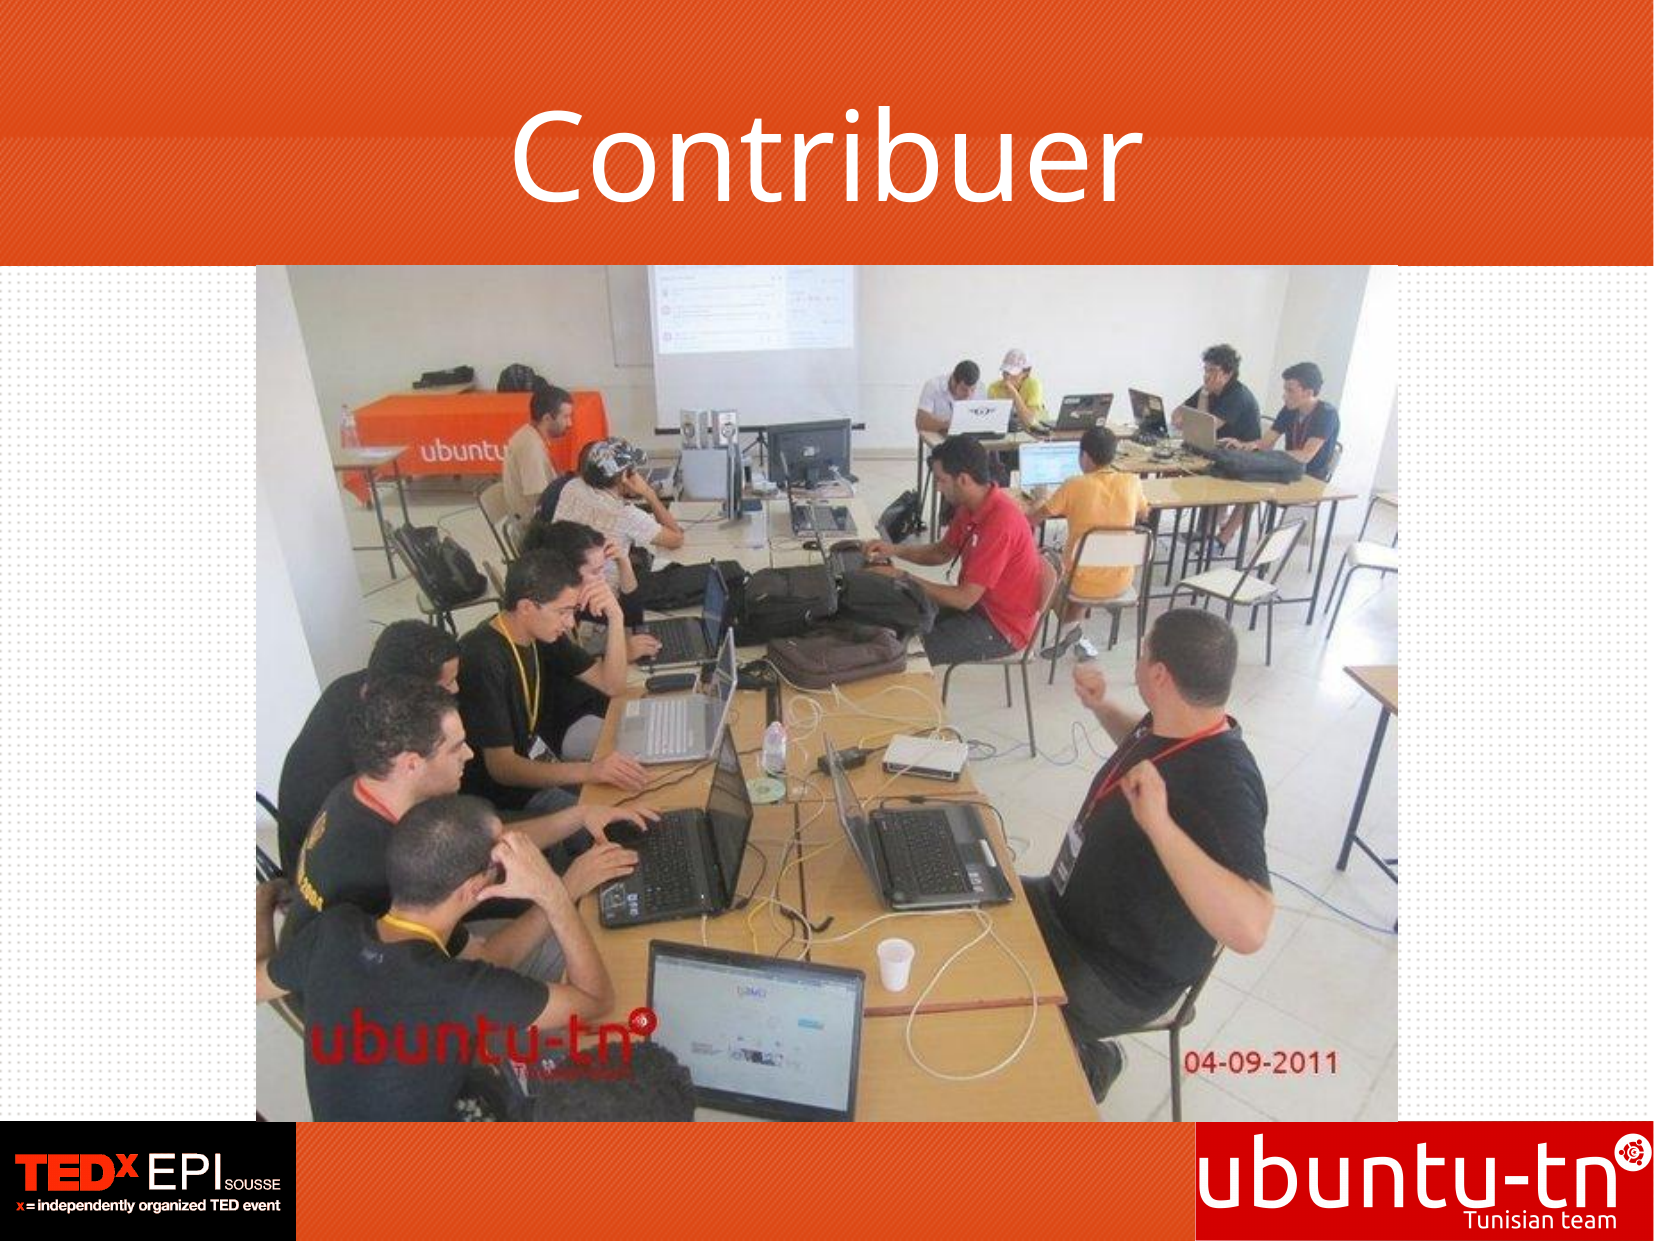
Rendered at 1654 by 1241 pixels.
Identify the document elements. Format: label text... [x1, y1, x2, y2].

title Contribuer [82, 49, 1571, 257]
picture [0, 0, 1654, 1241]
